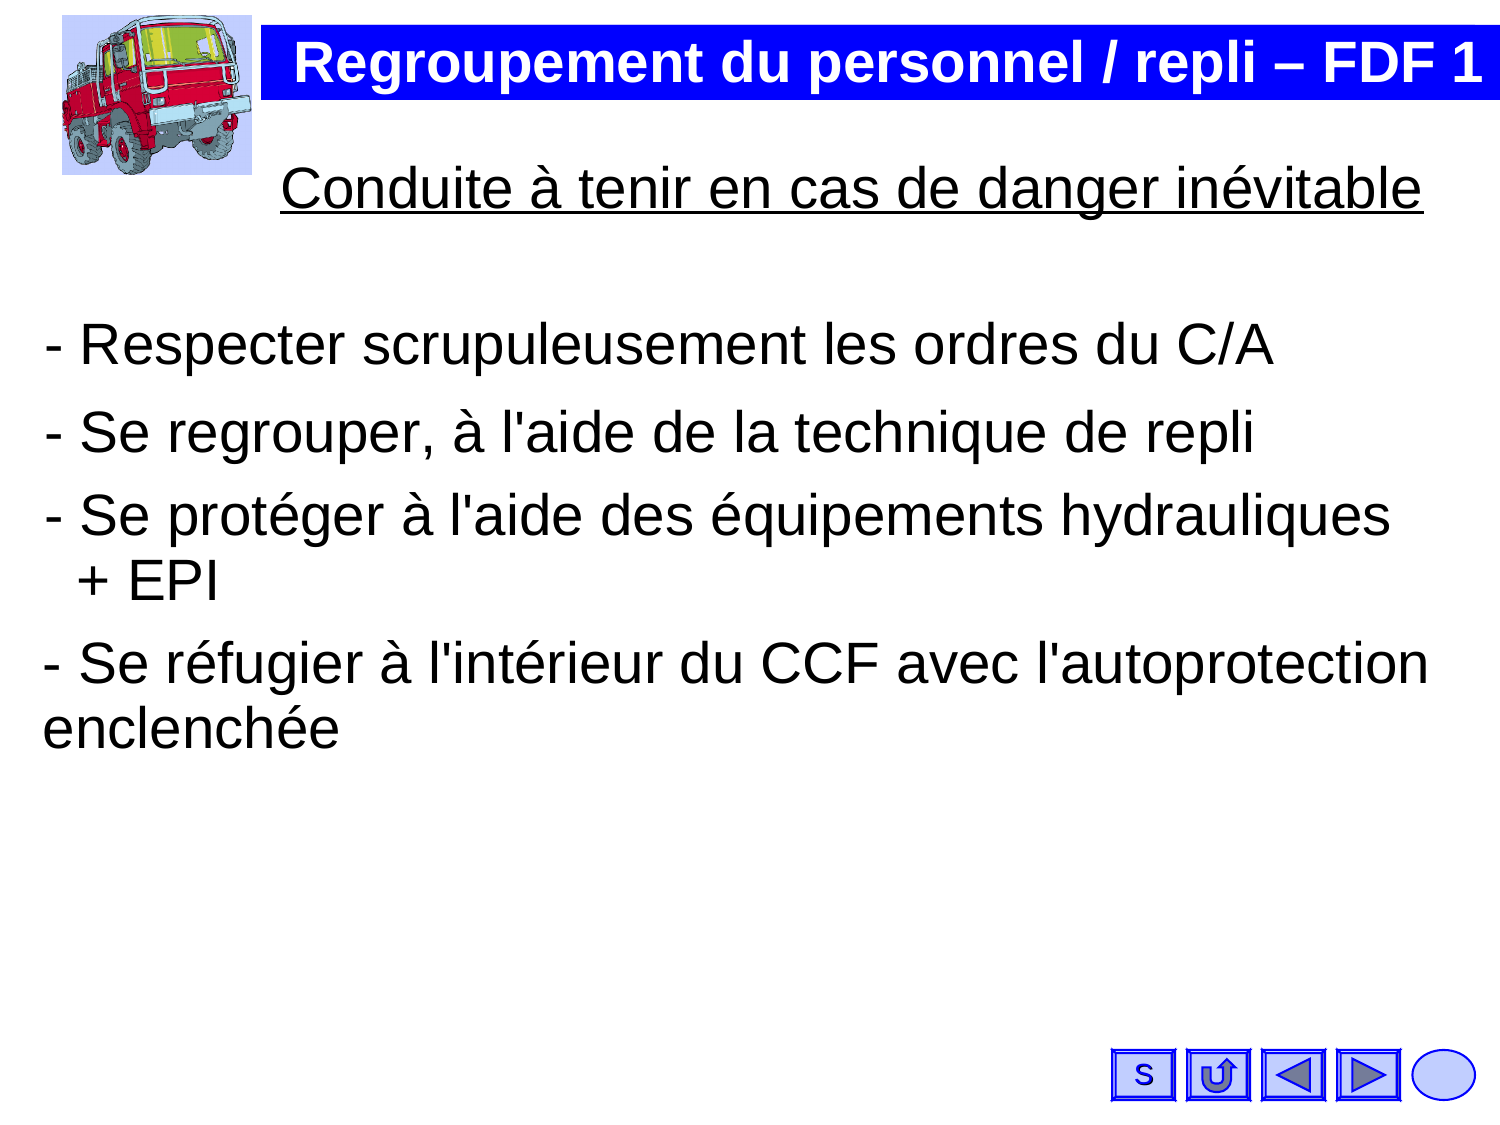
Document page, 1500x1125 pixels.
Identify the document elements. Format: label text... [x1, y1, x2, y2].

text_box - Respecter scrupuleusement les ordres du C/A [29, 304, 1447, 384]
text_box - Se protéger à l'aide des équipements hydrauliques + EPI [29, 475, 1425, 621]
text_box Regroupement du personnel / repli – FDF 1 [261, 24, 1500, 100]
text_box - Se regrouper, à l'aide de la technique de repli [29, 392, 1273, 473]
text_box - Se réfugier à l'intérieur du CCF avec l'autoprotection enclenchée [27, 623, 1447, 768]
text_box [1412, 1049, 1476, 1101]
text_box Conduite à tenir en cas de danger inévitable [265, 147, 1440, 229]
